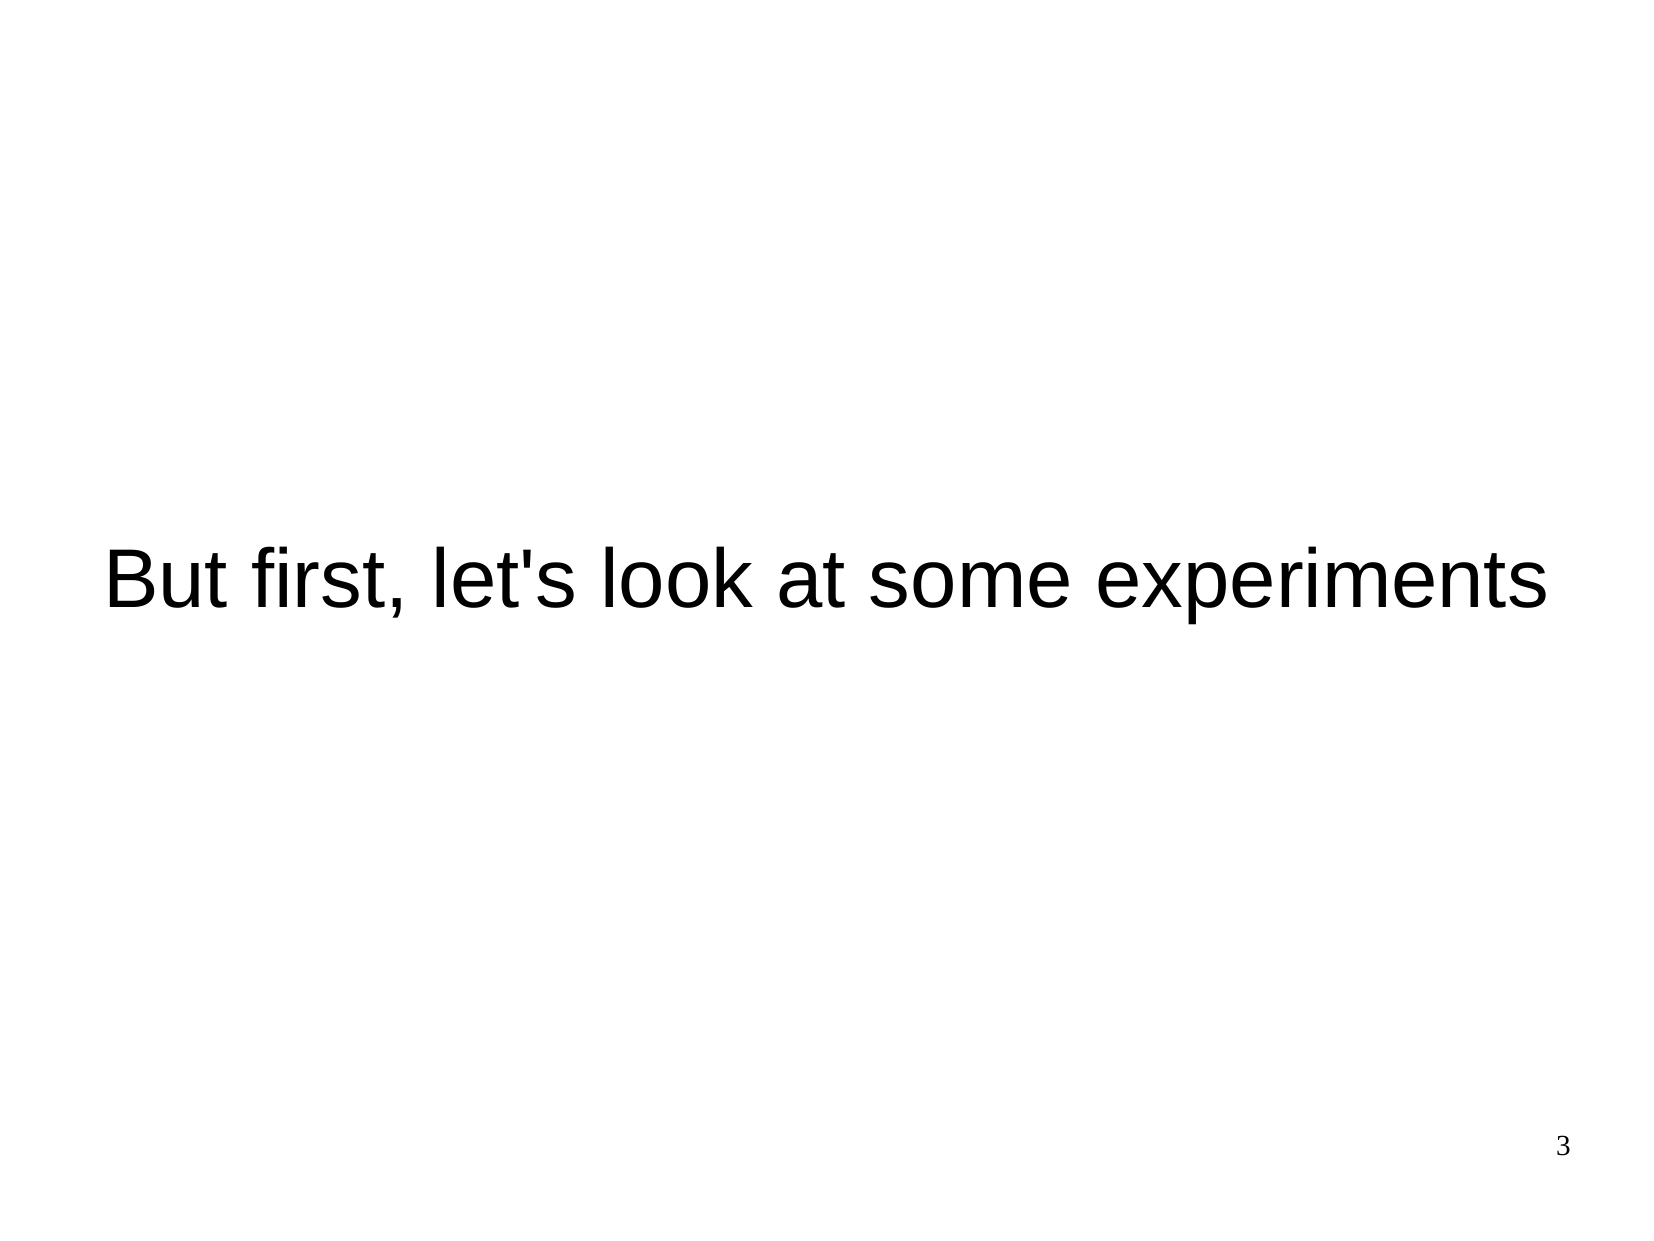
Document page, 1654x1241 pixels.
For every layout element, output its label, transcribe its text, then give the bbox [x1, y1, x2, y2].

subtitle But first, let's look at some experiments [82, 56, 1571, 1102]
